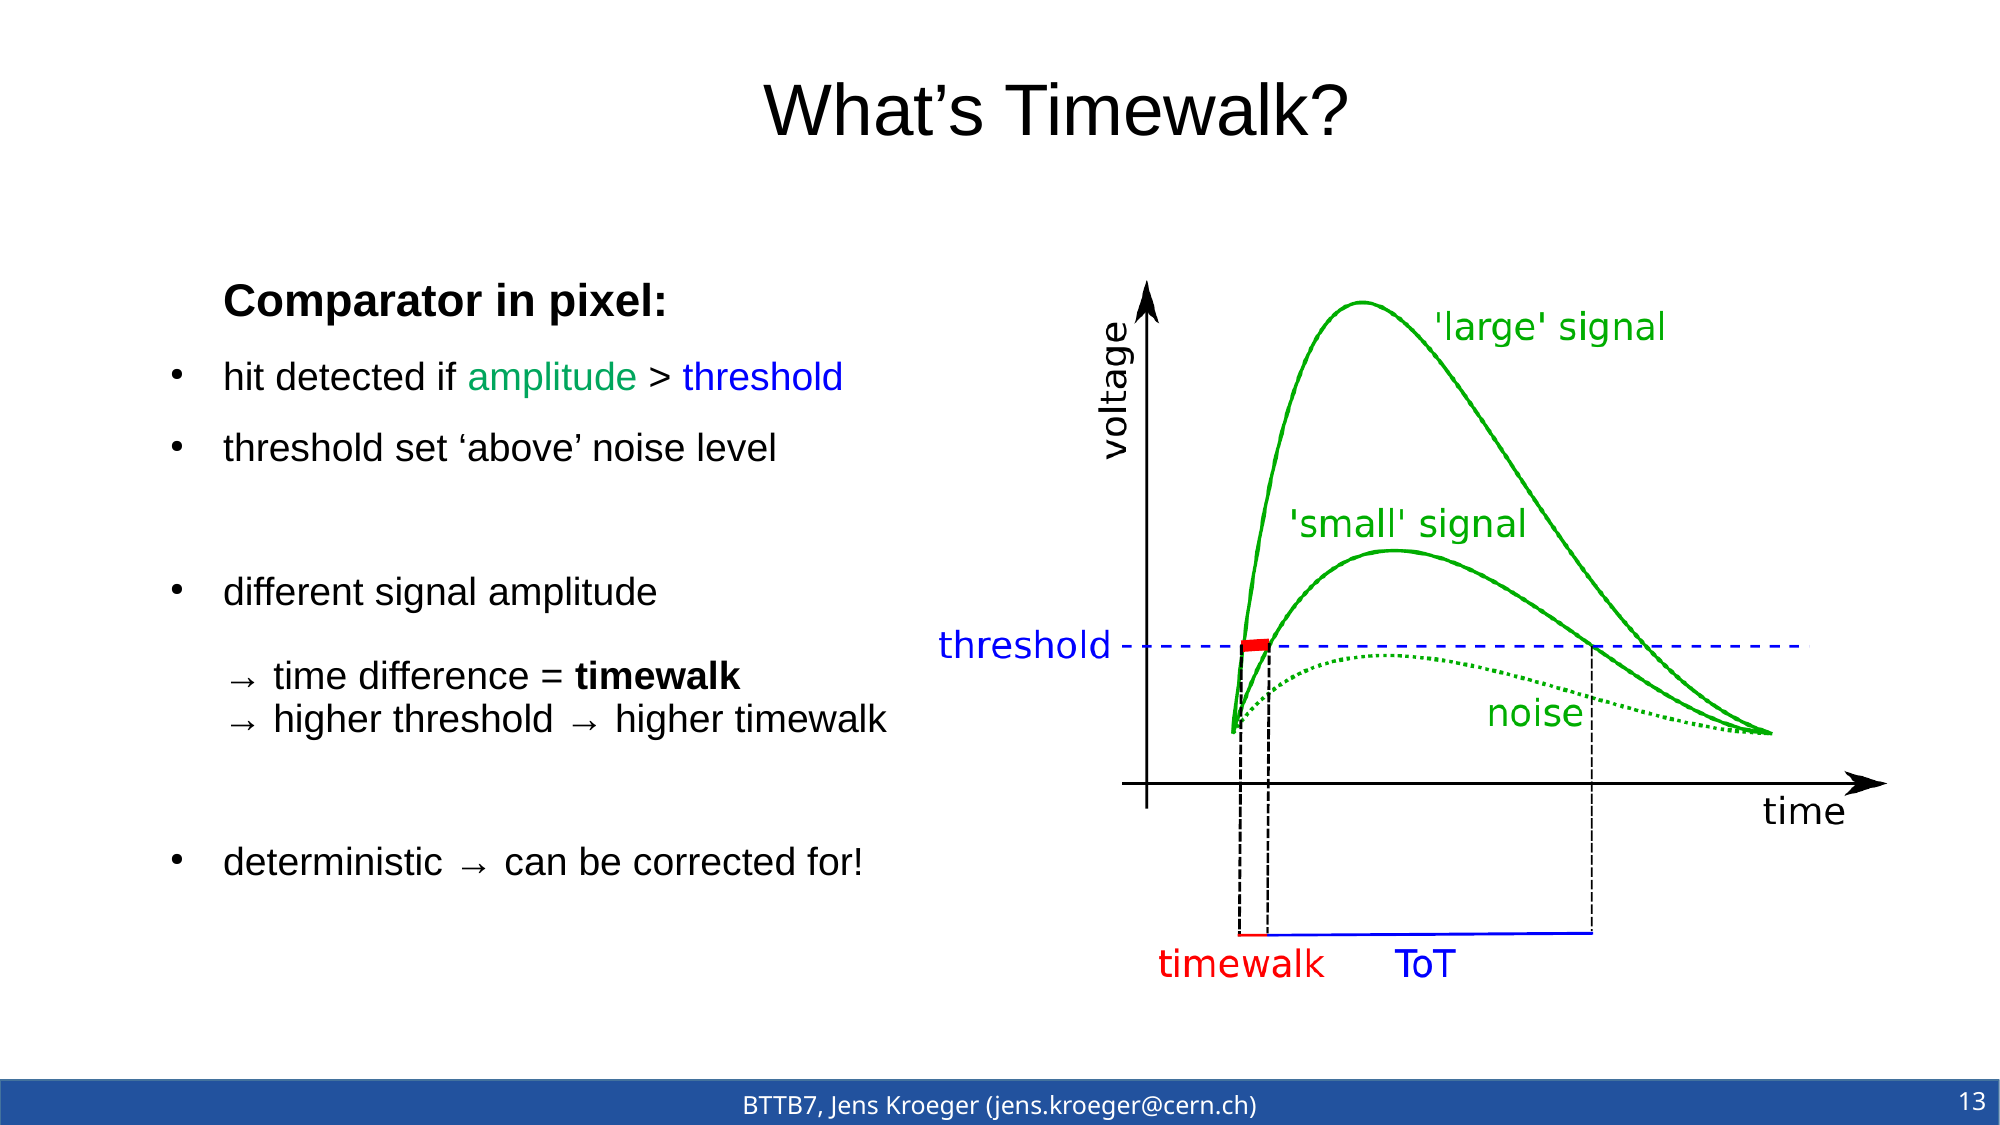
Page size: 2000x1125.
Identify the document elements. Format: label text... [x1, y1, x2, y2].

list Comparator in pixel: hit detected if amplitude > threshold threshold set ‘above’ noise level different signal amplitude → time difference = timewalk → higher threshold → higher timewalk deterministic → can be corrected for! [137, 270, 918, 978]
title What’s Timewalk? [479, 45, 1635, 169]
text_box BTTB7, Jens Kroeger (jens.kroeger@cern.ch) [545, 1074, 1454, 1125]
slide_number <number> [1551, 1072, 2000, 1125]
picture [918, 269, 1905, 990]
